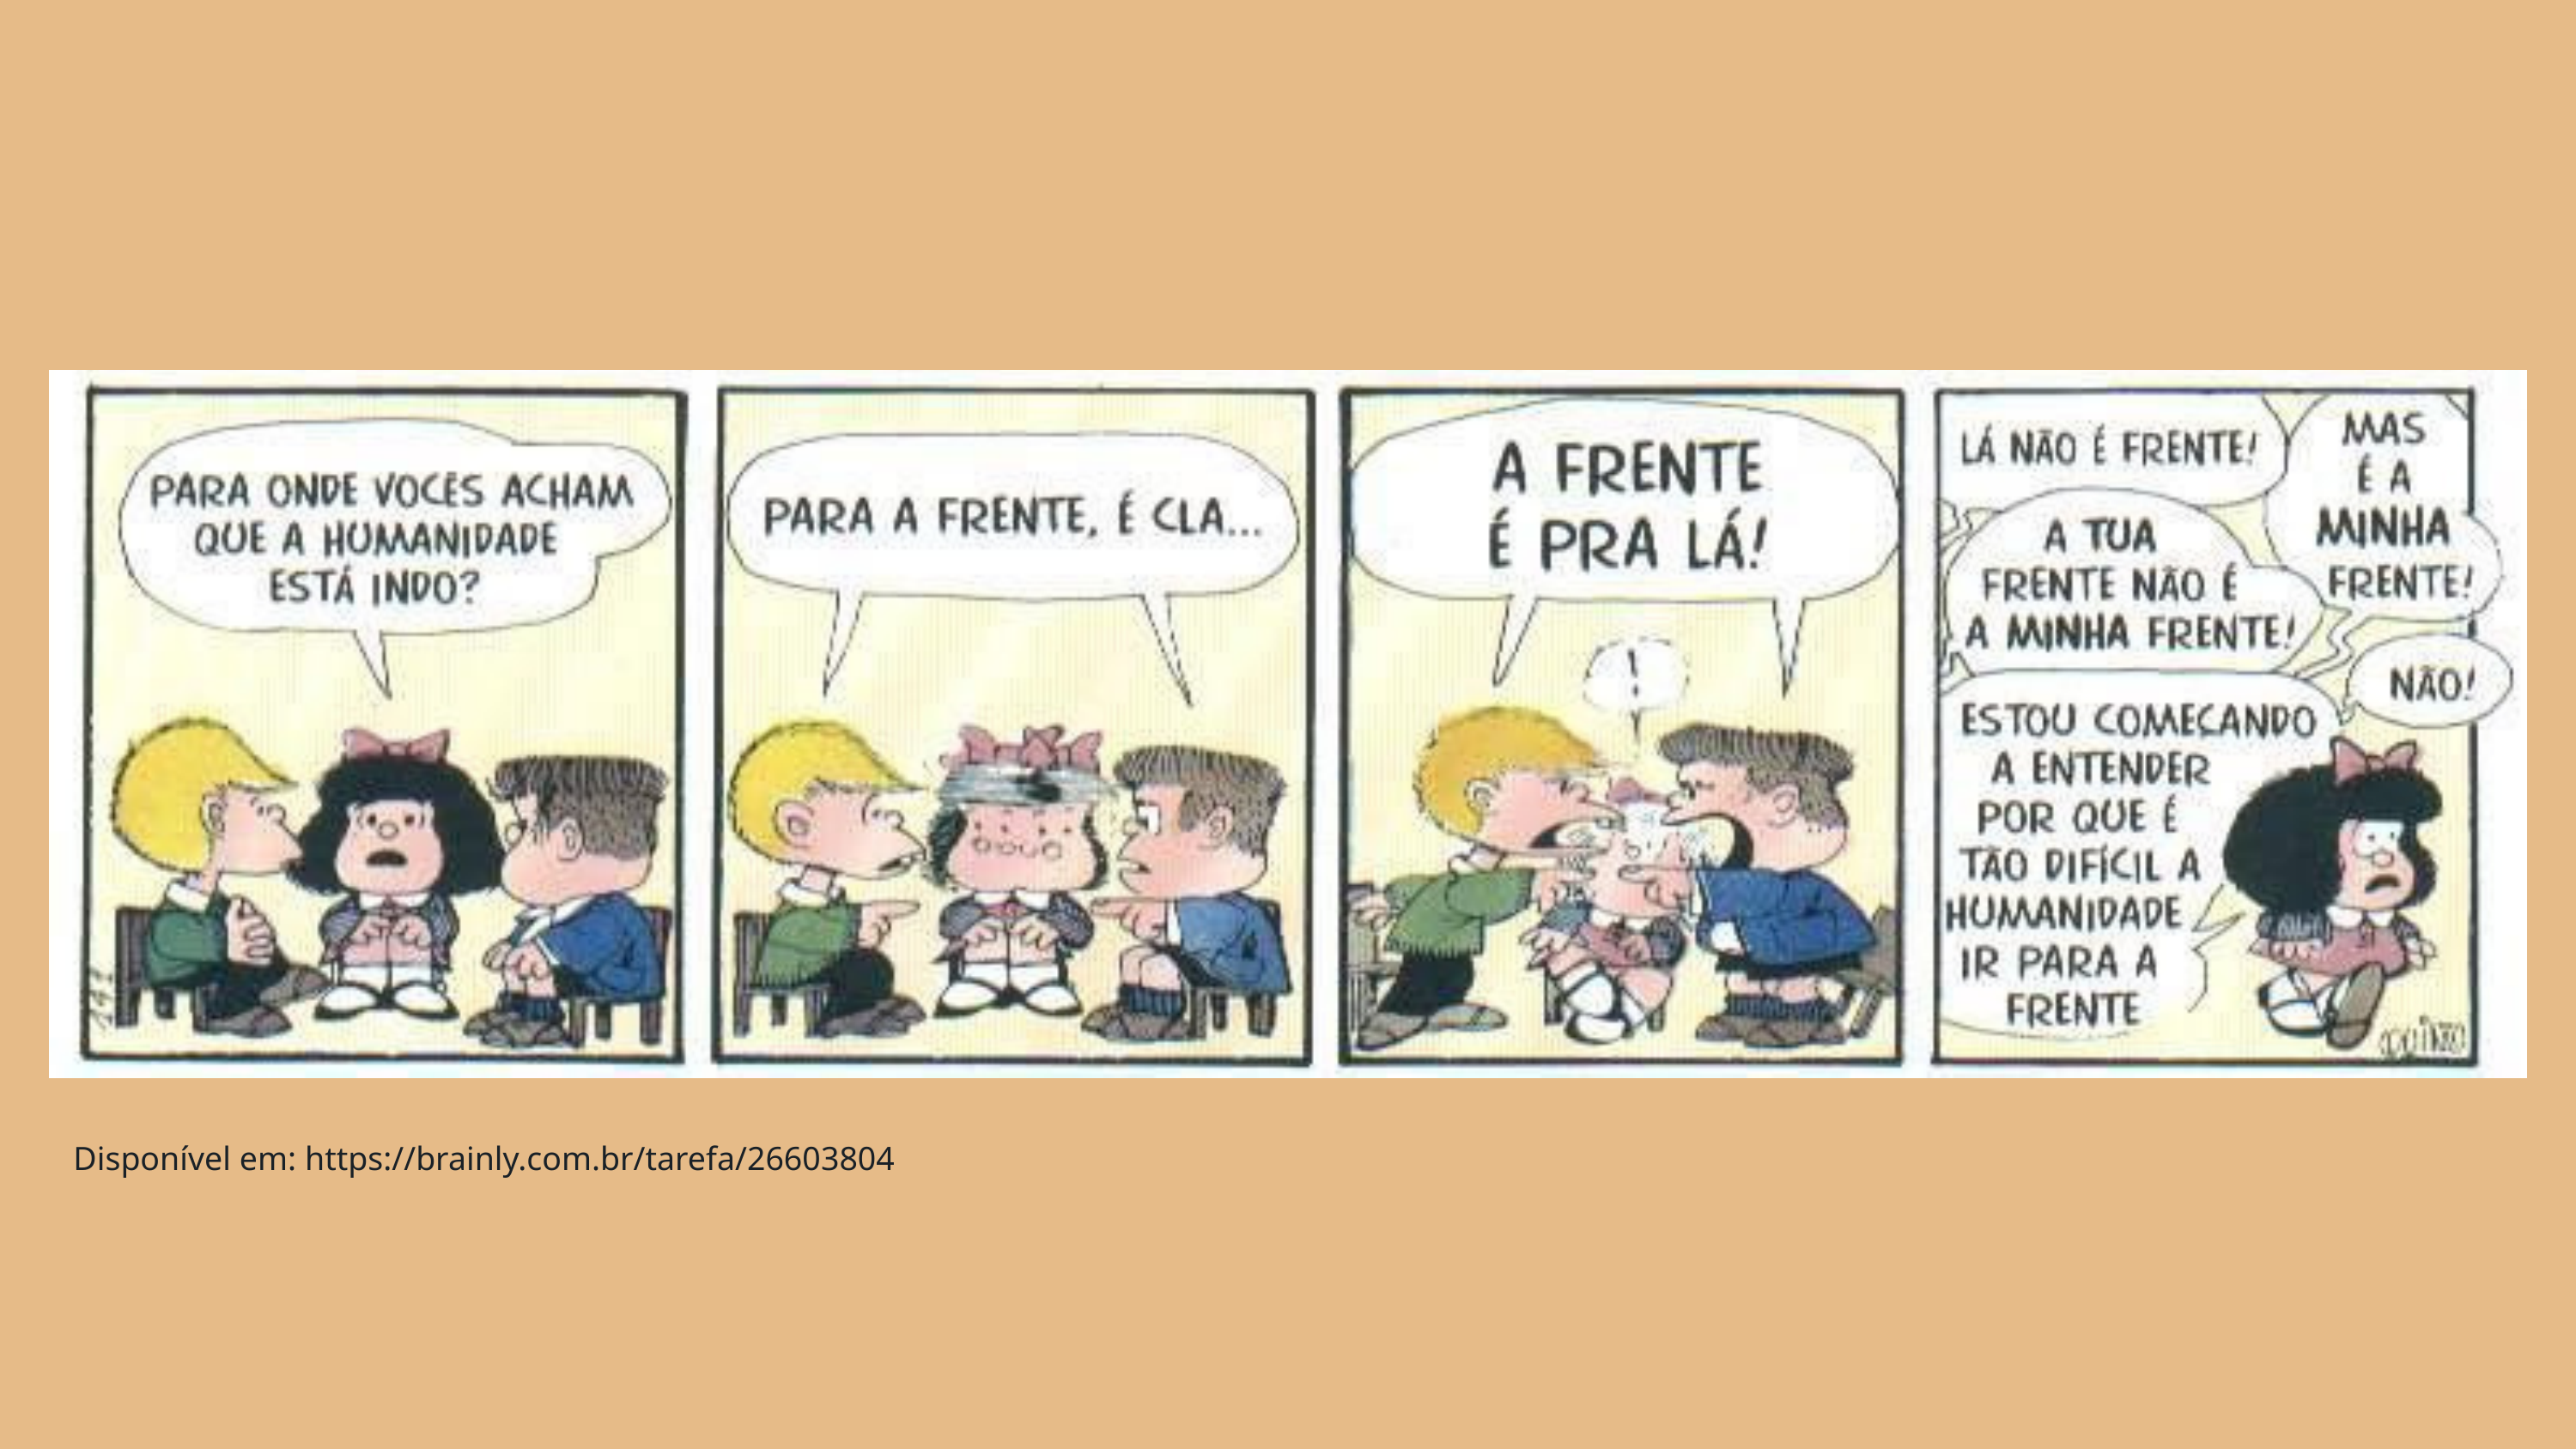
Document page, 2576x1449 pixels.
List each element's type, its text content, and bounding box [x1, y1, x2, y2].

text_box Disponível em: https://brainly.com.br/tarefa/26603804 [0, 1076, 1288, 1189]
picture [49, 370, 2527, 1078]
